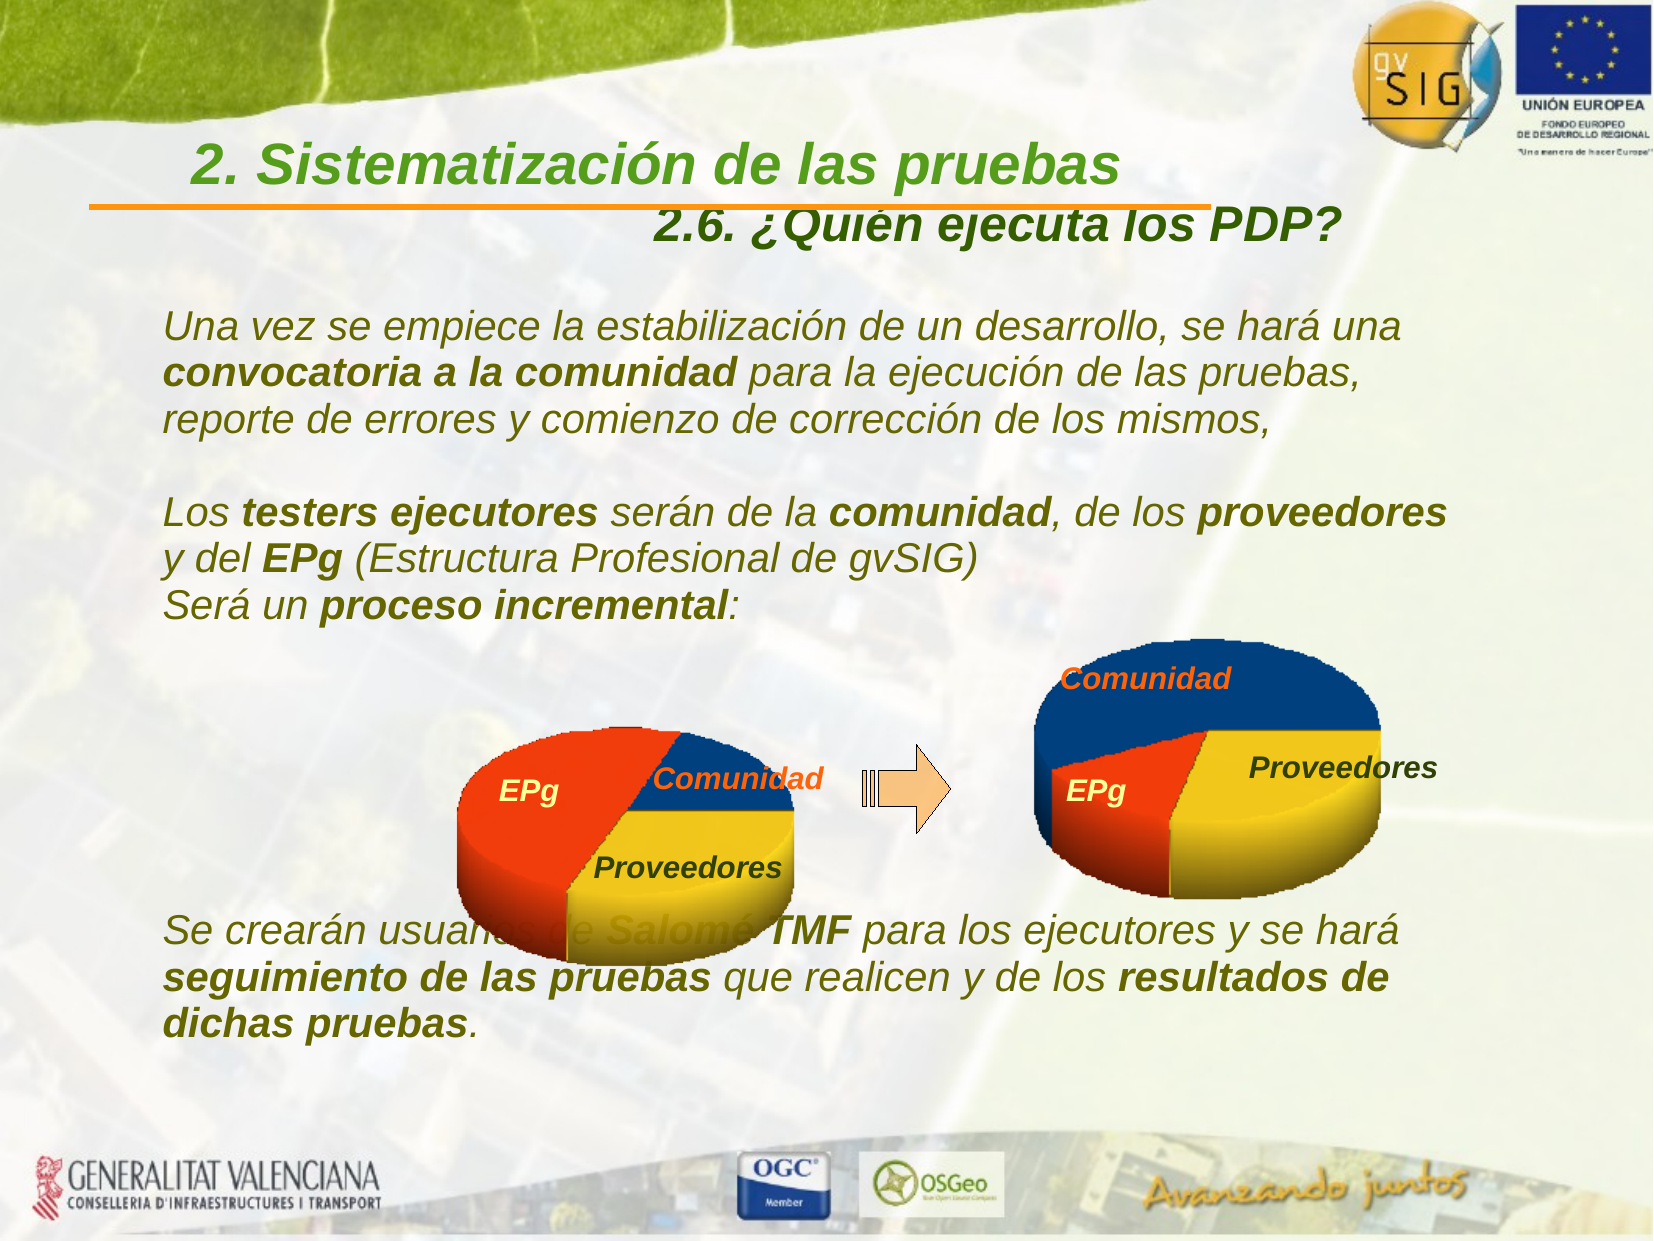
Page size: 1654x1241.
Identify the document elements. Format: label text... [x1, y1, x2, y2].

text_box [878, 744, 951, 834]
text_box EPg [1051, 766, 1288, 821]
text_box 2. Sistematización de las pruebas 2.6. ¿Quién ejecuta los PDP? [177, 124, 1359, 276]
text_box EPg [484, 766, 721, 821]
picture [0, 0, 1653, 1241]
text_box Comunidad [637, 754, 875, 810]
text_box Proveedores [578, 843, 815, 898]
text_box Comunidad [1045, 654, 1282, 709]
text_box Una vez se empiece la estabilización de un desarrollo, se hará una convocatoria a la comunidad para la ejecución de las pruebas, reporte de errores y comienzo de corrección de los mismos, Los testers ejecutores serán de la comunidad, de los proveedores y del EPg (Estructura Profesional de gvSIG) Será un proceso incremental: Se crearán usuarios de Salomé TMF para los ejecutores y se hará seguimiento de las pruebas que realicen y de los resultados de dichas pruebas. [147, 295, 1477, 1218]
text_box Proveedores [1234, 742, 1471, 798]
